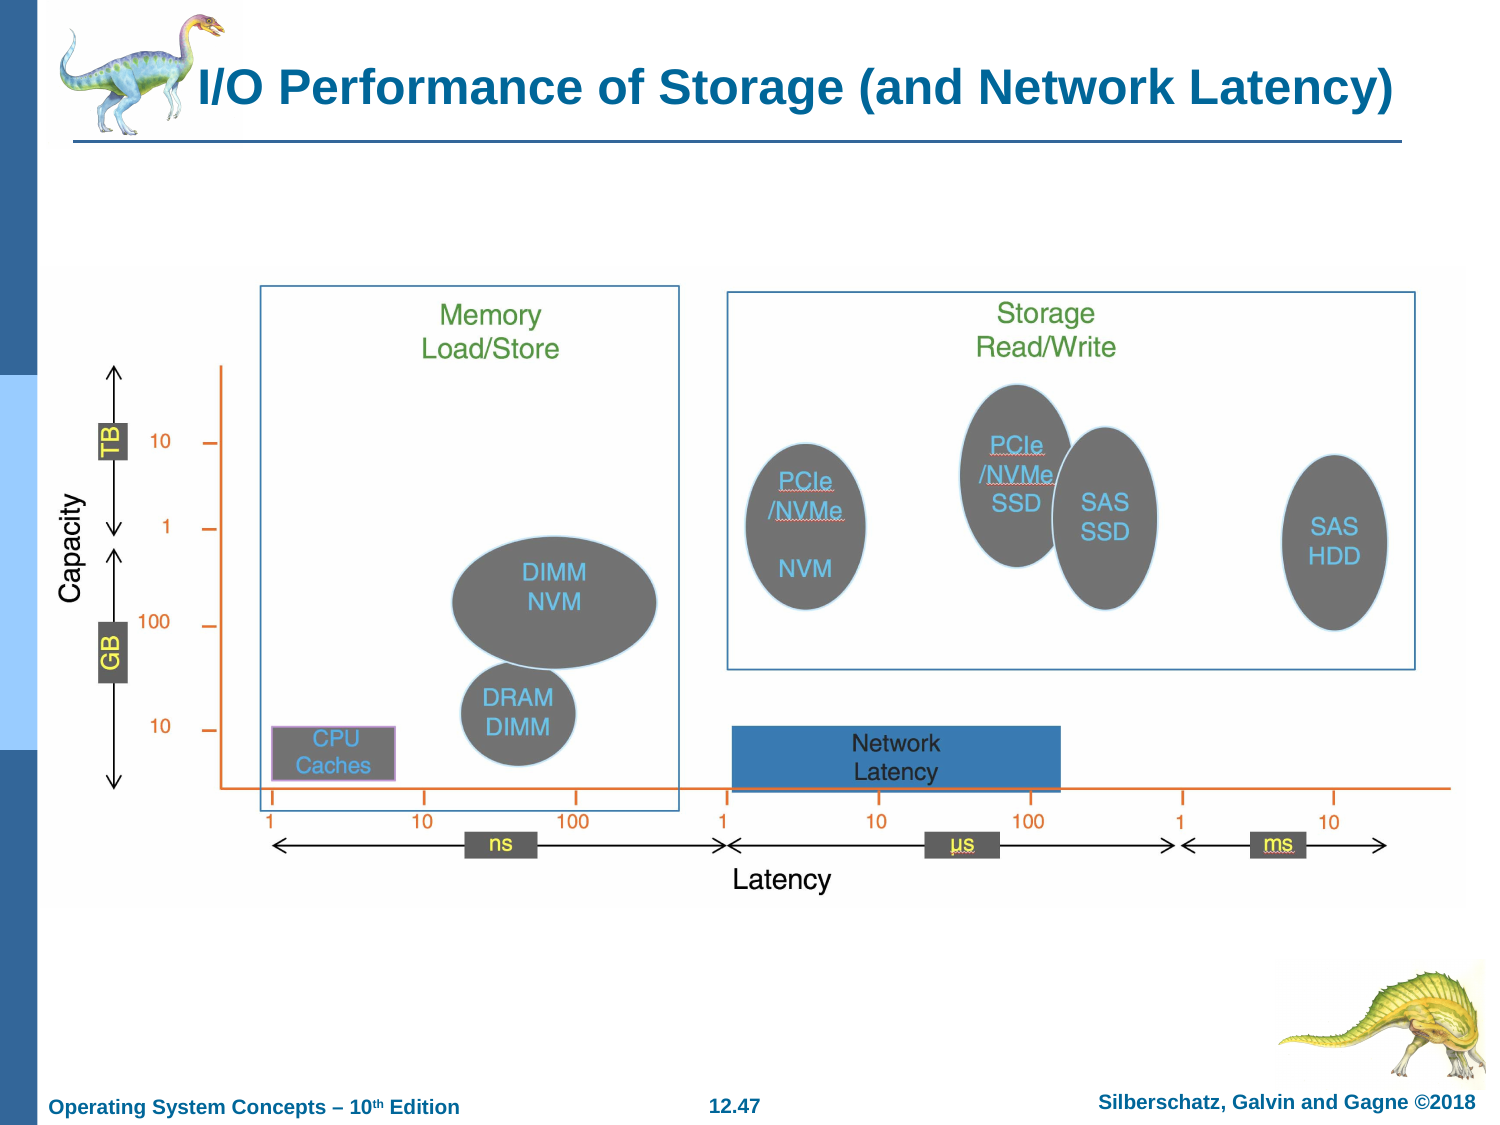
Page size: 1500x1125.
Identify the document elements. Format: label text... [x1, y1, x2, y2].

picture [1415, 1094, 1423, 1099]
picture [40, 266, 1466, 908]
title I/O Performance of Storage (and Network Latency) [158, 27, 1434, 123]
picture [46, 0, 243, 149]
picture [1275, 959, 1486, 1090]
